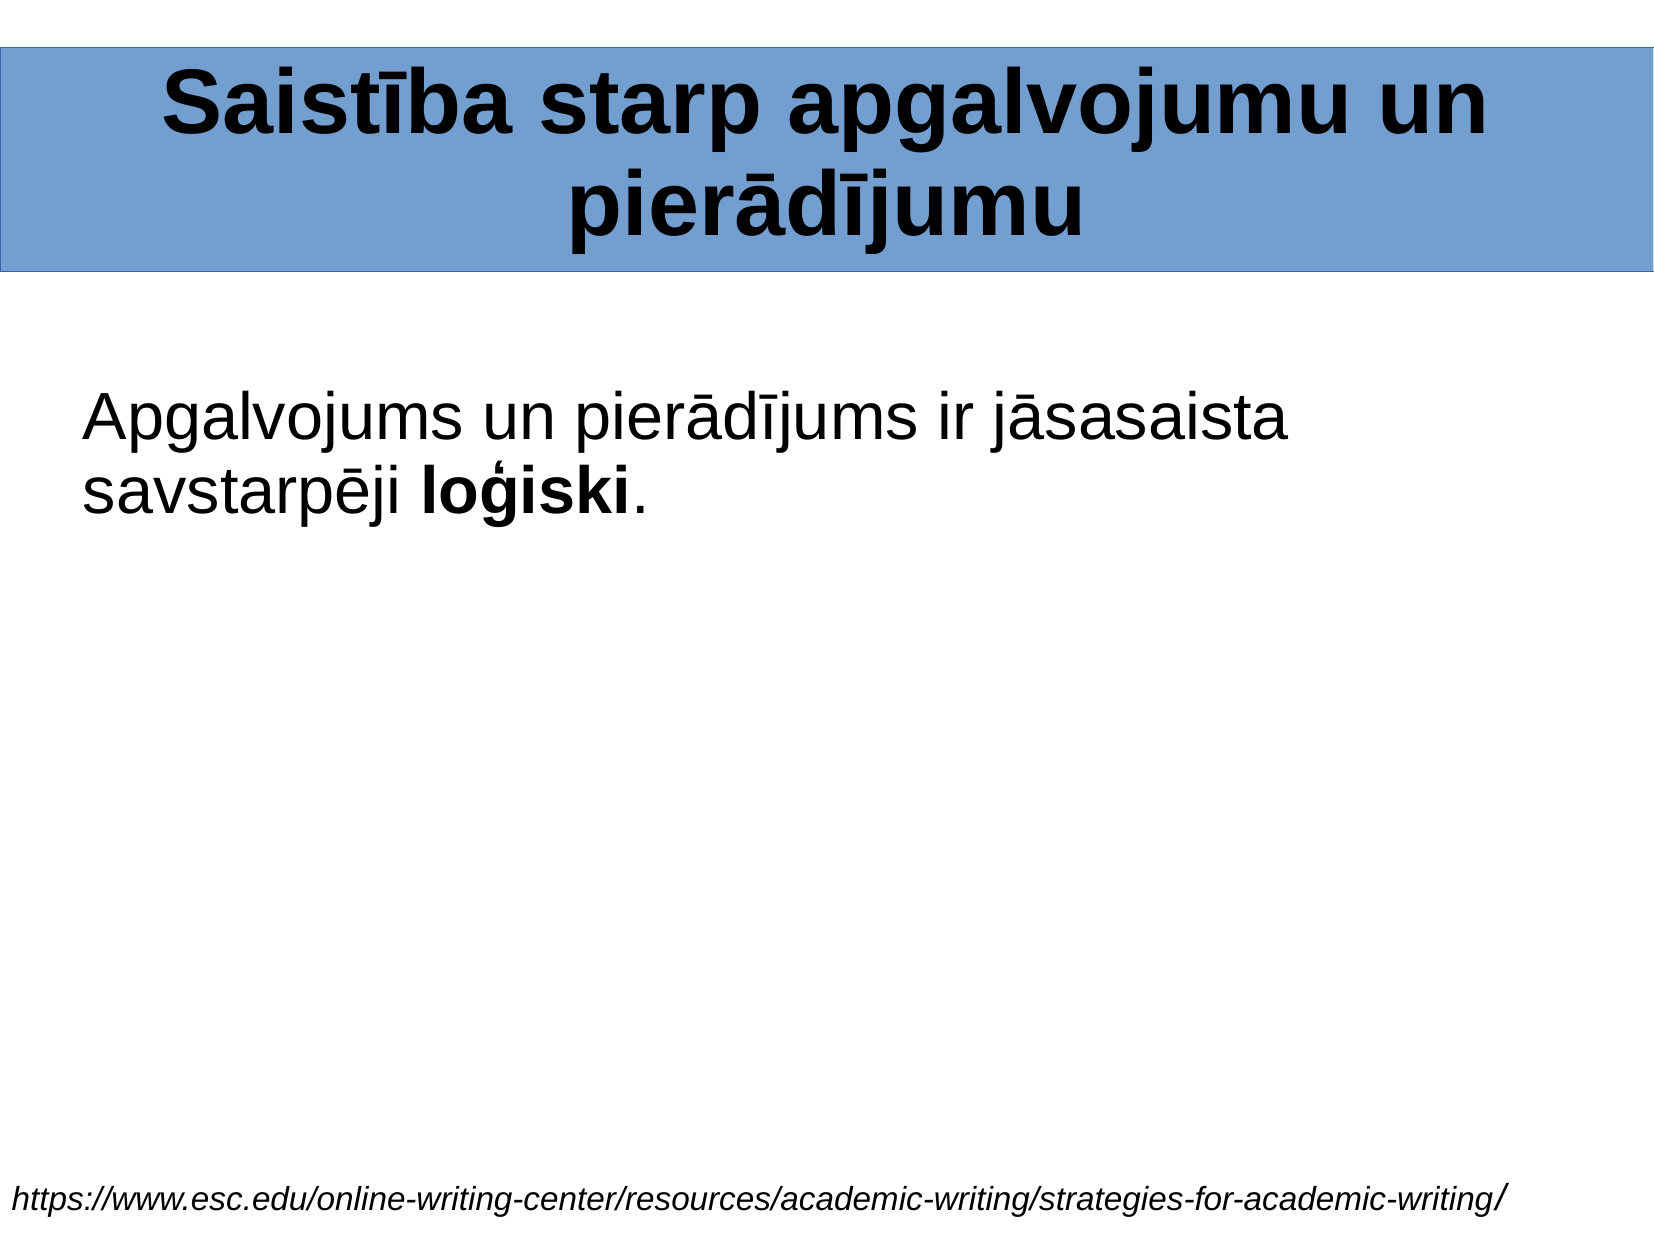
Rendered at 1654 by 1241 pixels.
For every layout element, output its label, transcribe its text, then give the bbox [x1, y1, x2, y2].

text_box [0, 47, 1654, 272]
text_box https://www.esc.edu/online-writing-center/resources/academic-writing/strategies-for-academic-writing/ [0, 1169, 1521, 1227]
list Apgalvojums un pierādījums ir jāsasaista savstarpēji loģiski. [82, 378, 1619, 1099]
title Saistība starp apgalvojumu un pierādījumu [82, 49, 1571, 257]
